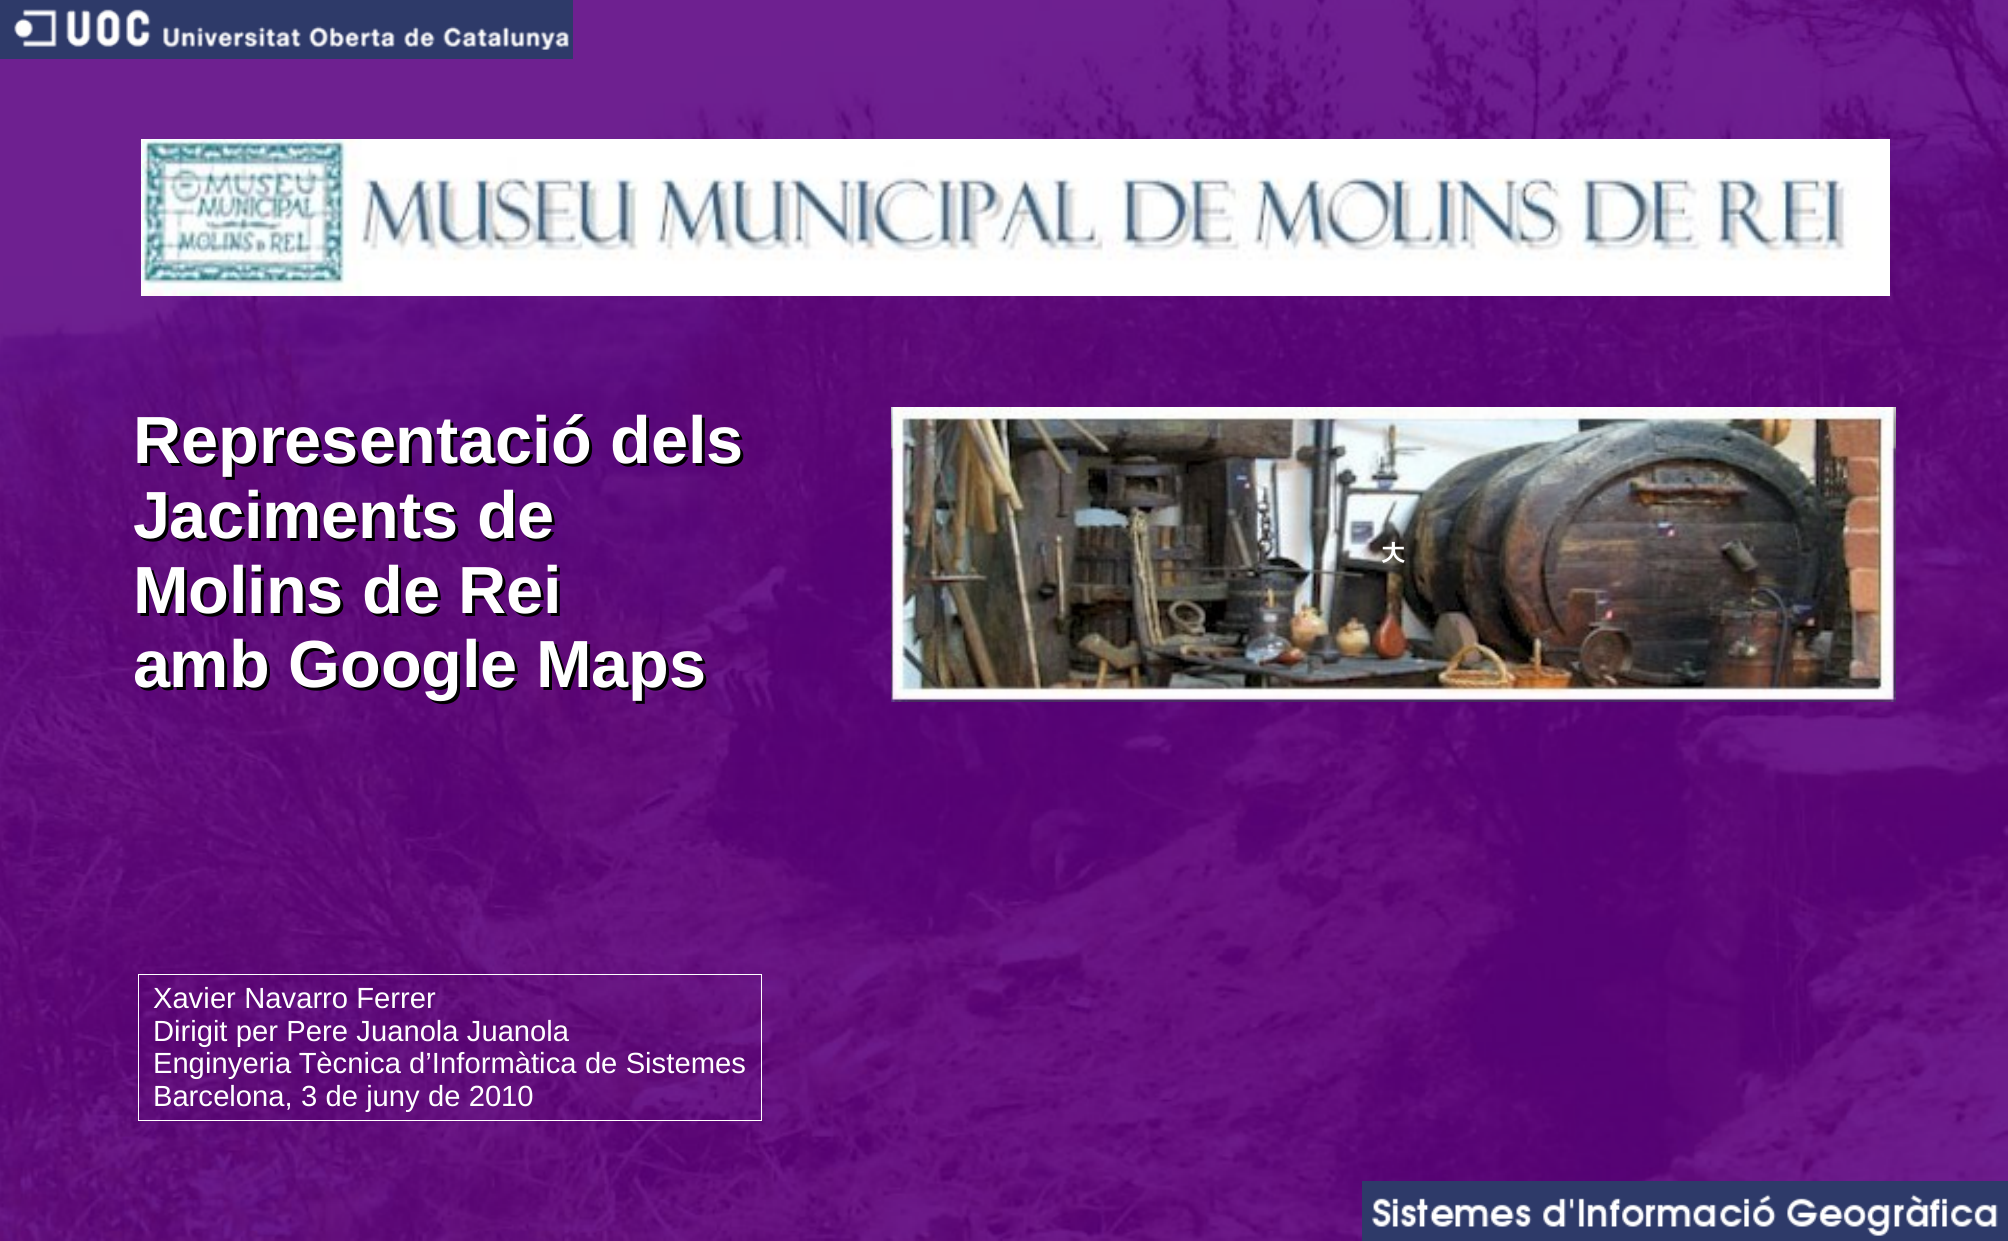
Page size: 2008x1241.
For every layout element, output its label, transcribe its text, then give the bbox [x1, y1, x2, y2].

picture [0, 0, 2008, 1241]
text_box Xavier Navarro Ferrer Dirigit per Pere Juanola Juanola Enginyeria Tècnica d’Informàtica de Sistemes Barcelona, 3 de juny de 2010 [138, 974, 762, 1121]
text_box Representació dels Jaciments de Molins de Rei amb Google Maps [118, 395, 780, 710]
